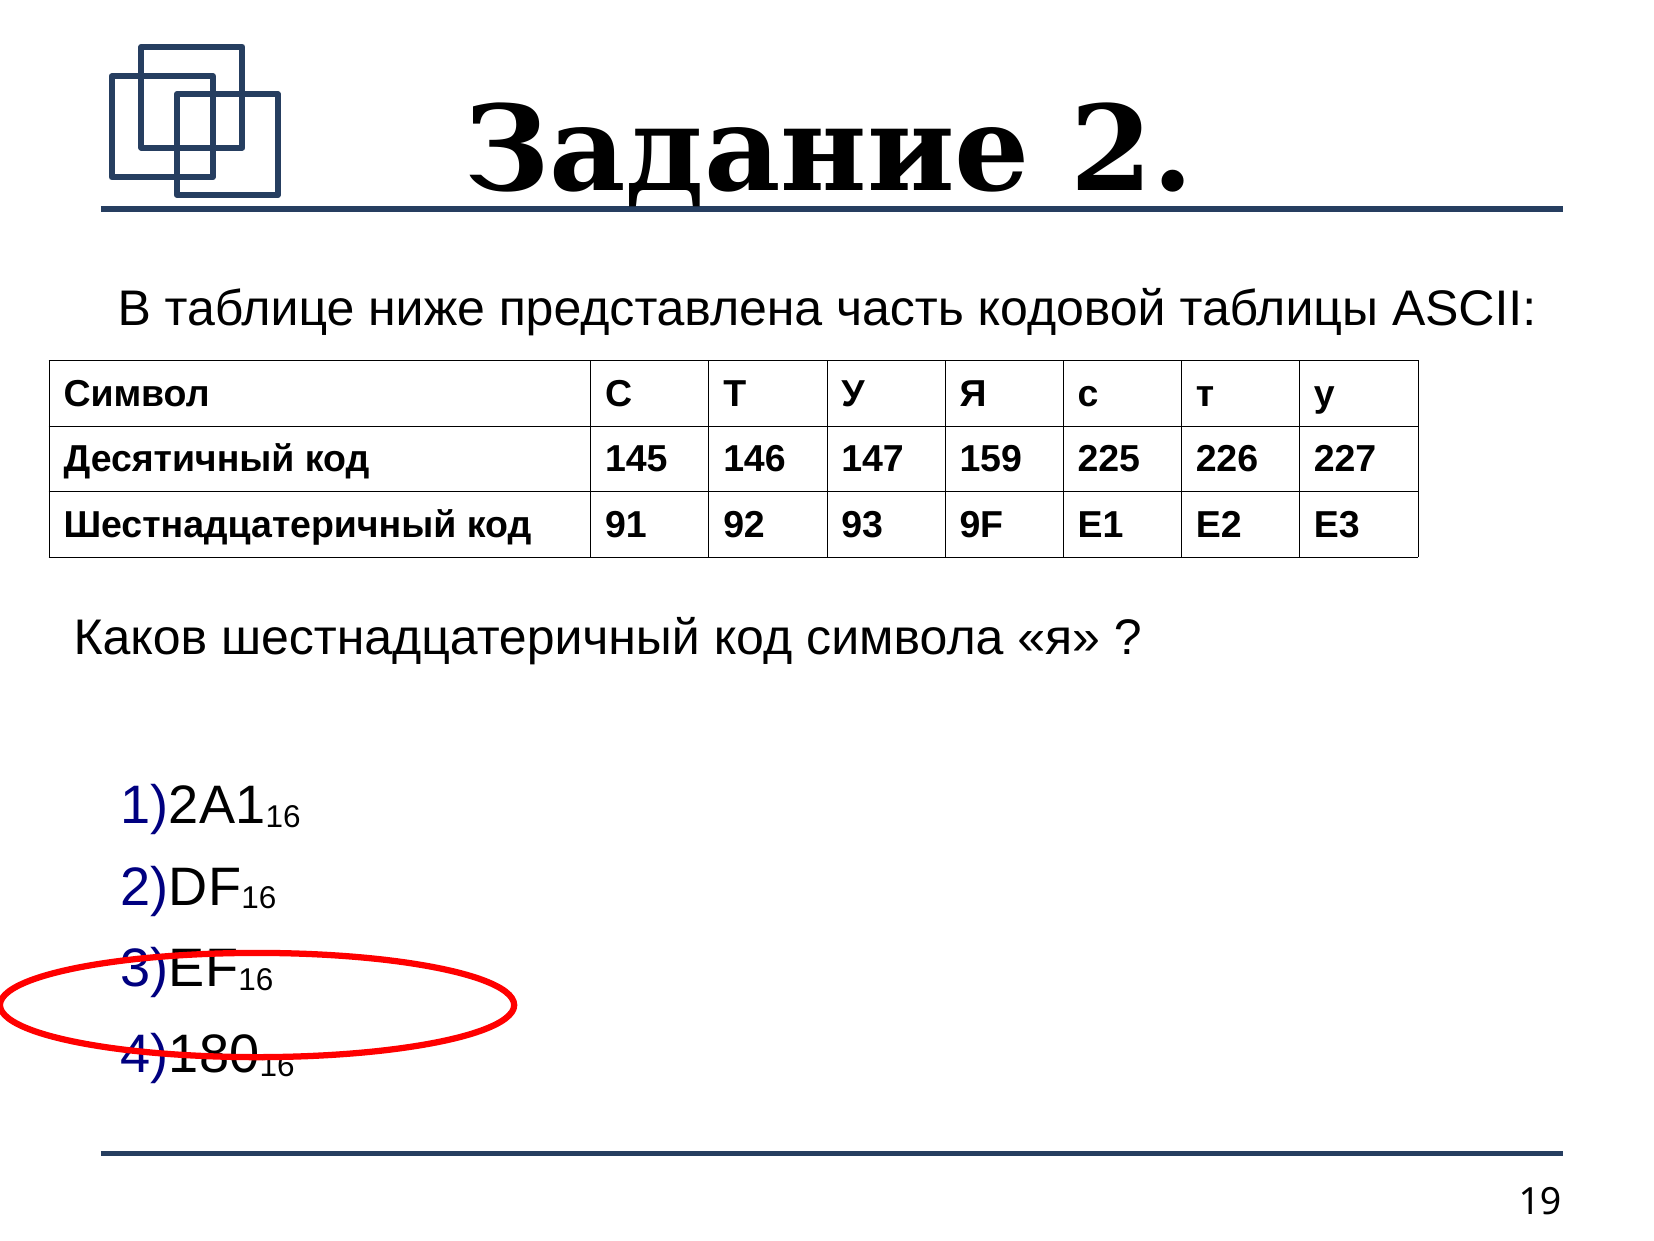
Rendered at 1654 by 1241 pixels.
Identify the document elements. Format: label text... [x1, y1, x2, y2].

table_cell 226 [1182, 427, 1299, 491]
table_cell E2 [1182, 492, 1299, 557]
table_cell Шестнадцатеричный код [50, 492, 590, 557]
table_cell 146 [709, 427, 827, 491]
table_cell Десятичный код [50, 427, 590, 491]
table_header У [828, 361, 945, 426]
table_header С [591, 361, 708, 426]
table_cell 225 [1064, 427, 1181, 491]
table_cell E1 [1064, 492, 1181, 557]
table_header с [1064, 361, 1181, 426]
table_cell 227 [1300, 427, 1418, 491]
title Задание 2. [82, 64, 1571, 268]
table_header т [1182, 361, 1299, 426]
table_cell 93 [828, 492, 945, 557]
table_cell 92 [709, 492, 827, 557]
table_header у [1300, 361, 1418, 426]
table_cell 145 [591, 427, 708, 491]
table_cell 147 [828, 427, 945, 491]
table_cell 91 [591, 492, 708, 557]
table_header Символ [50, 361, 590, 426]
text_box В таблице ниже представлена часть кодовой таблицы ASCII: Каков шестнадцатеричный код символа «я» ? 2A116 DF16 EF16 18016 [58, 268, 1609, 1194]
text_box В таблице ниже представлена часть кодовой таблицы ASCII: Каков шестнадцатеричный код символа «я» ? 2A116 DF16 EF16 18016 [58, 957, 510, 1054]
table_cell 9F [946, 492, 1063, 557]
table_cell E3 [1300, 492, 1418, 557]
table_cell 159 [946, 427, 1063, 491]
table_header Т [709, 361, 827, 426]
table_header Я [946, 361, 1063, 426]
